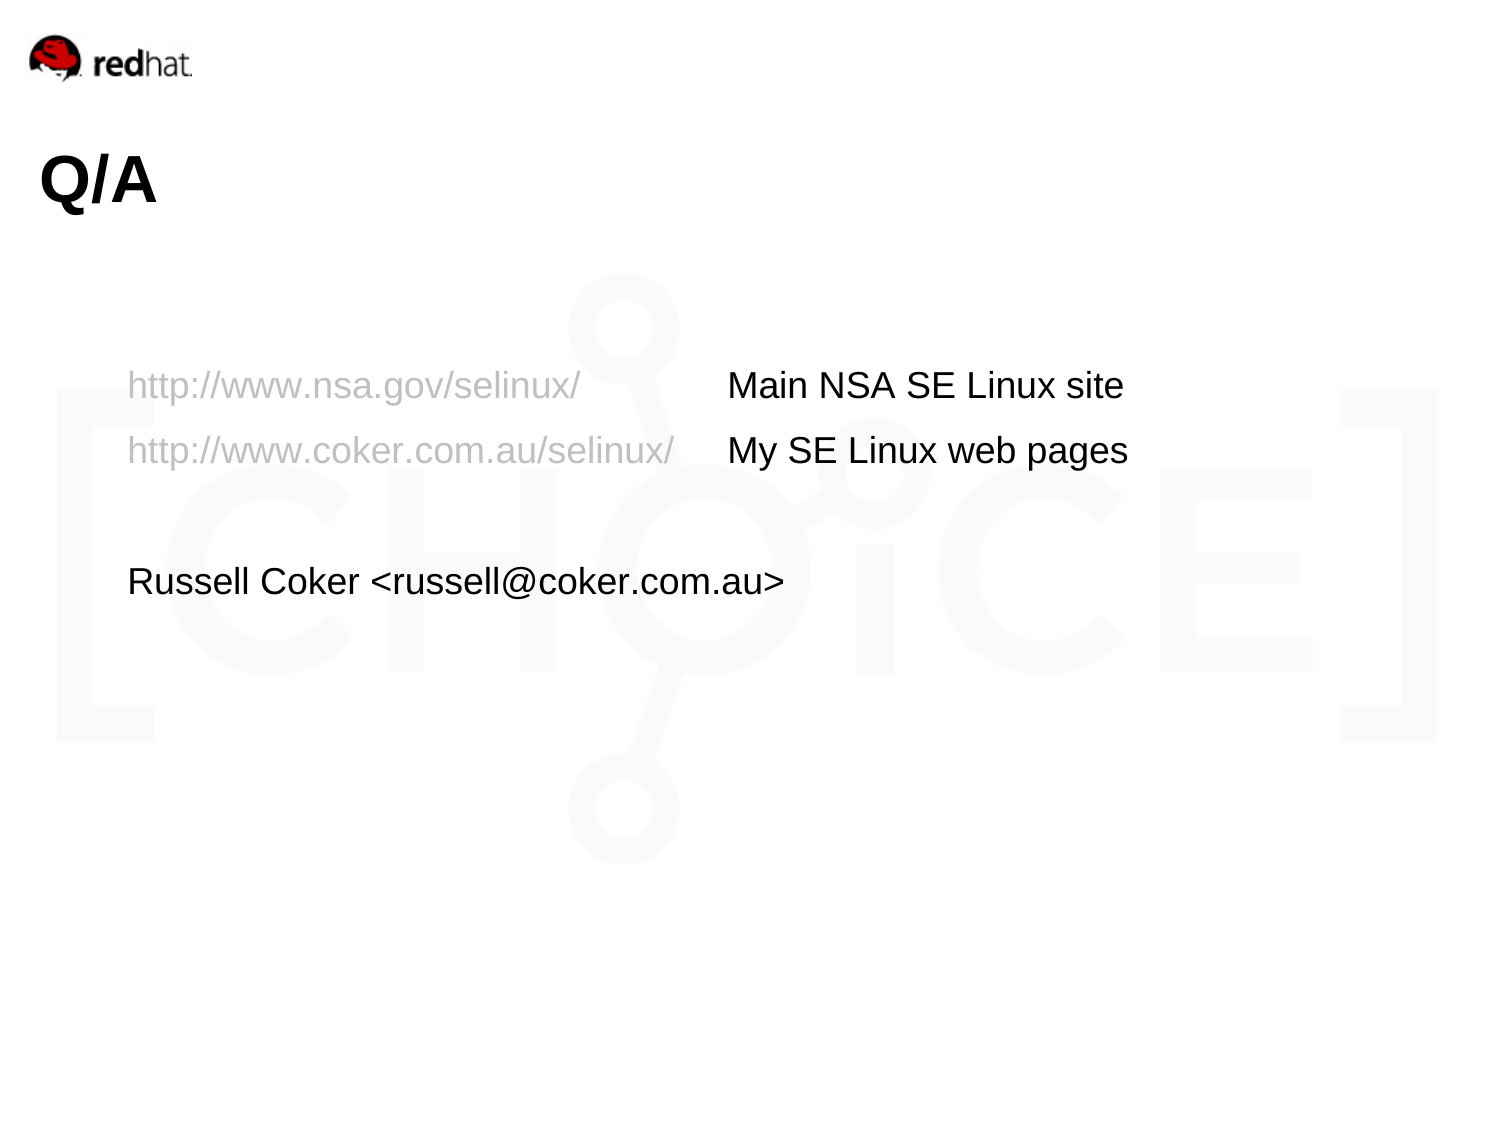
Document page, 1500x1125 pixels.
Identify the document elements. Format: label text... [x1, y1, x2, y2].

picture [28, 33, 192, 82]
list http://www.nsa.gov/selinux/ Main NSA SE Linux site http://www.coker.com.au/selinux/ My SE Linux web pages Russell Coker <russell@coker.com.au> [112, 291, 1389, 932]
title Q/A [25, 82, 1378, 225]
picture [57, 274, 1438, 864]
